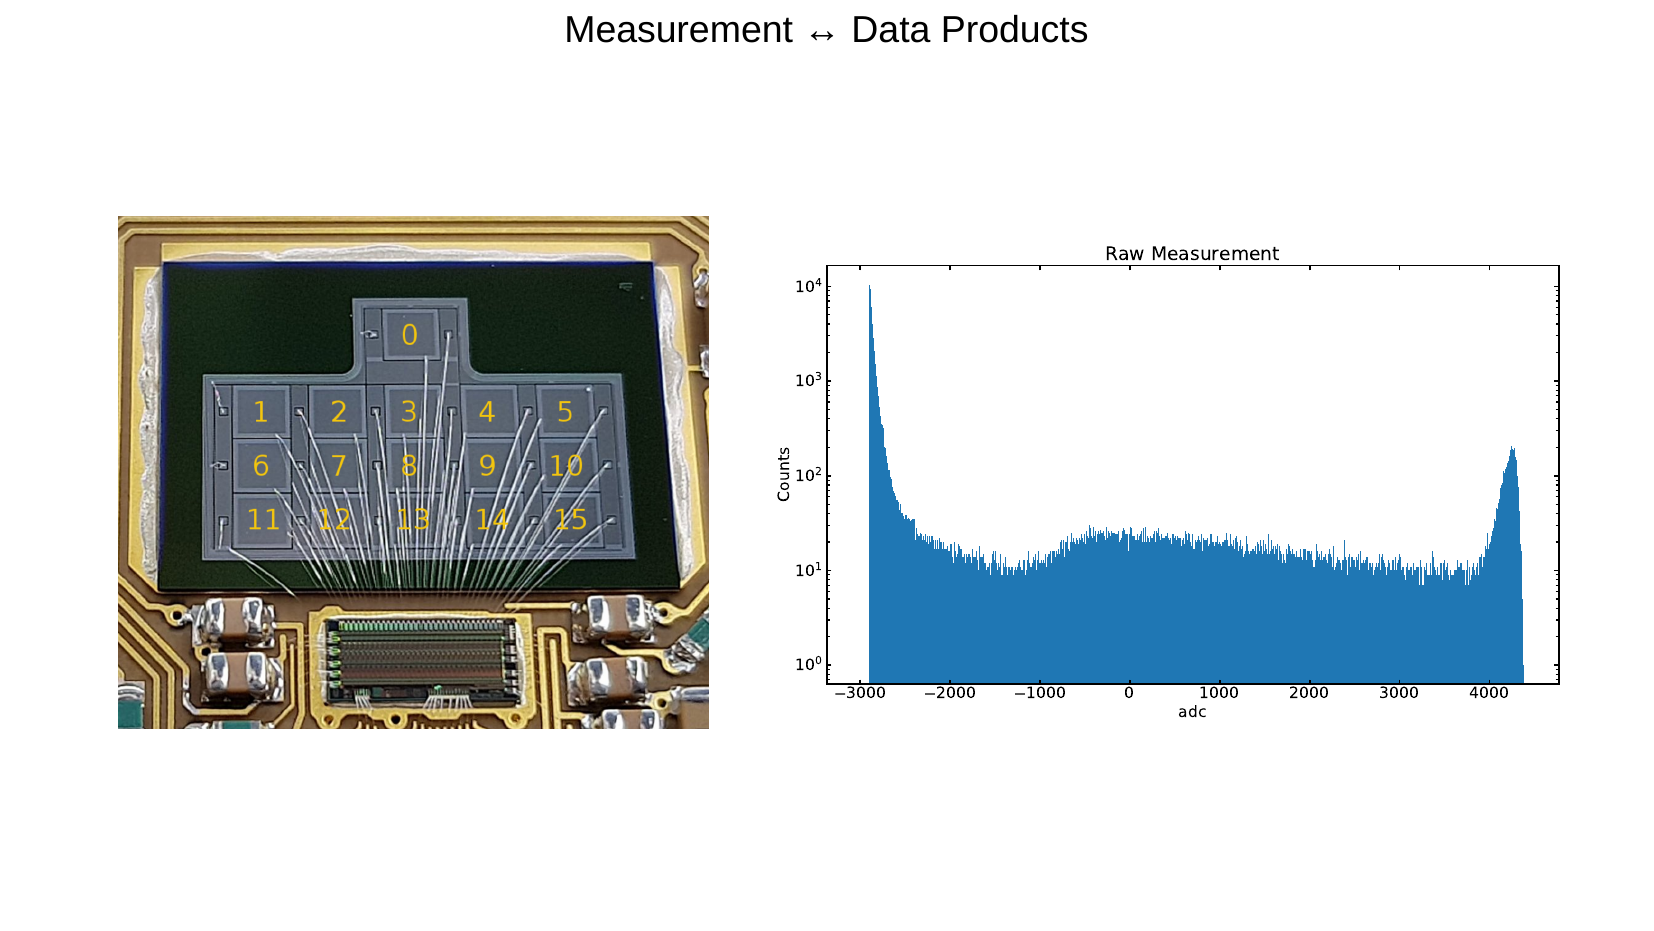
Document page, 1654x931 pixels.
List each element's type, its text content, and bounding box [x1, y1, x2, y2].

picture [118, 200, 1654, 745]
text_box Measurement ↔ Data Products [549, 1, 1104, 58]
